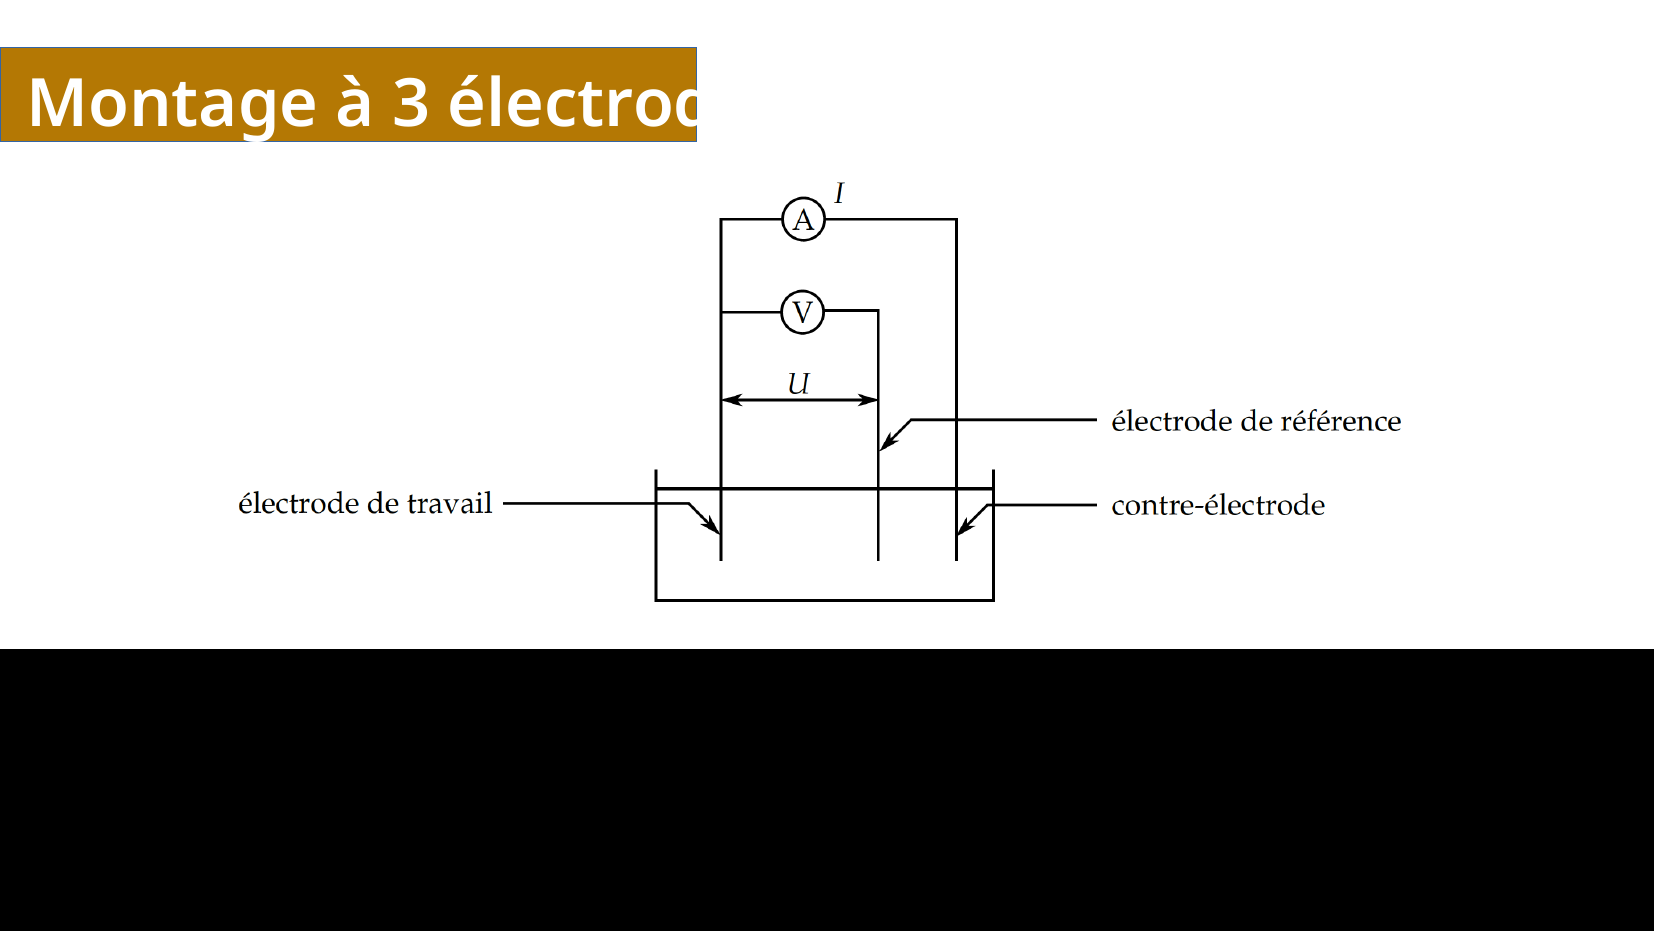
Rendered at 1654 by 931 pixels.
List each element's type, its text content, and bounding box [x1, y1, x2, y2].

text_box [0, 649, 1654, 931]
picture [212, 153, 1451, 646]
text_box Montage à 3 électrodes [11, 47, 697, 142]
text_box [0, 47, 11, 142]
